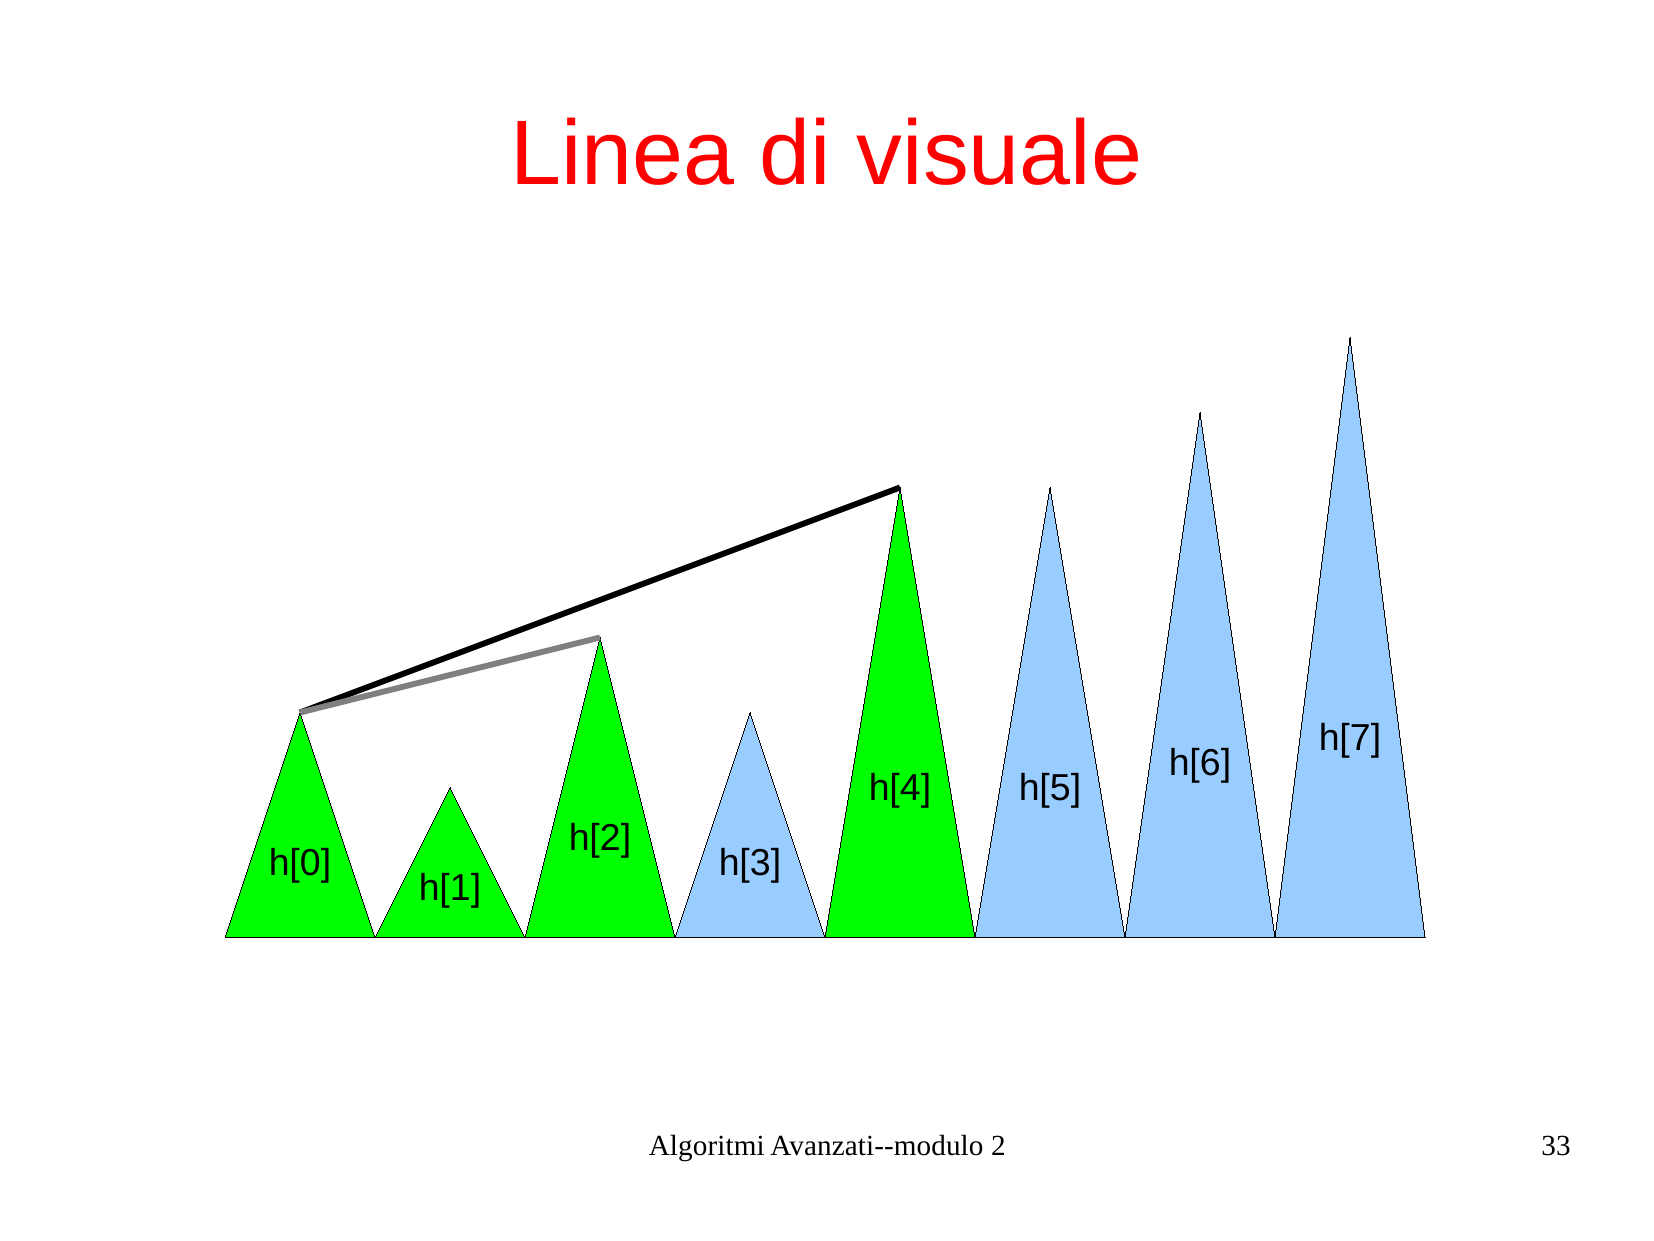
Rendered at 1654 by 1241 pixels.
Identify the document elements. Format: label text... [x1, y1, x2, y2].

text_box h[3] [675, 712, 825, 938]
title Linea di visuale [82, 49, 1571, 257]
text_box h[2] [525, 641, 675, 938]
text_box h[5] [975, 487, 1125, 938]
text_box h[6] [1125, 412, 1275, 938]
text_box h[0] [225, 713, 376, 938]
text_box h[1] [375, 787, 526, 938]
text_box h[7] [1275, 337, 1426, 938]
text_box h[4] [825, 491, 975, 938]
